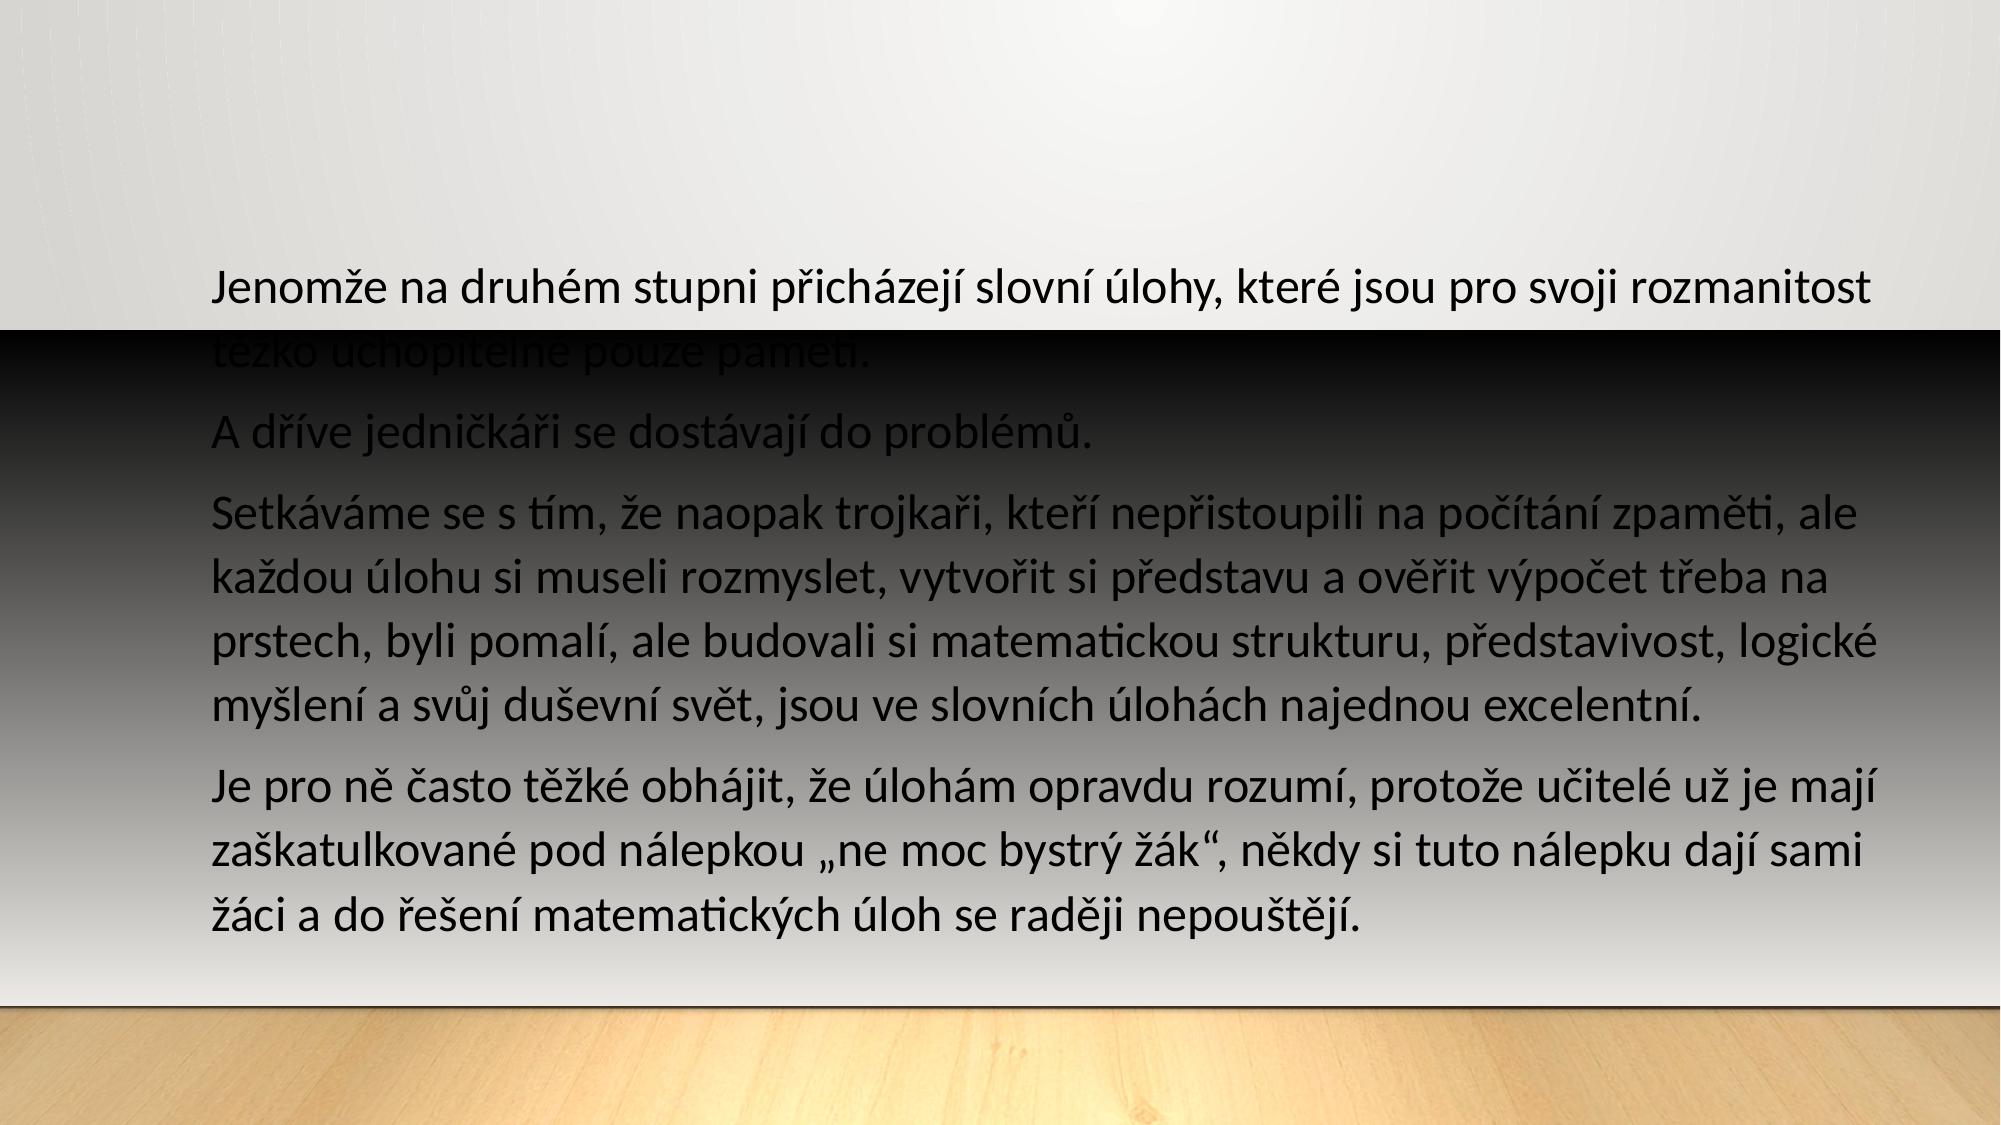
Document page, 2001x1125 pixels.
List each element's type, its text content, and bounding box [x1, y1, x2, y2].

text_box Jenomže na druhém stupni přicházejí slovní úlohy, které jsou pro svoji rozmanitost těžko uchopitelné pouze pamětí. A dříve jedničkáři se dostávají do problémů. Setkáváme se s tím, že naopak trojkaři, kteří nepřistoupili na počítání zpaměti, ale každou úlohu si museli rozmyslet, vytvořit si představu a ověřit výpočet třeba na prstech, byli pomalí, ale budovali si matematickou strukturu, představivost, logické myšlení a svůj duševní svět, jsou ve slovních úlohách najednou excelentní. Je pro ně často těžké obhájit, že úlohám opravdu rozumí, protože učitelé už je mají zaškatulkované pod nálepkou „ne moc bystrý žák“, někdy si tuto nálepku dají sami žáci a do řešení matematických úloh se raději nepouštějí. [195, 241, 1897, 1018]
